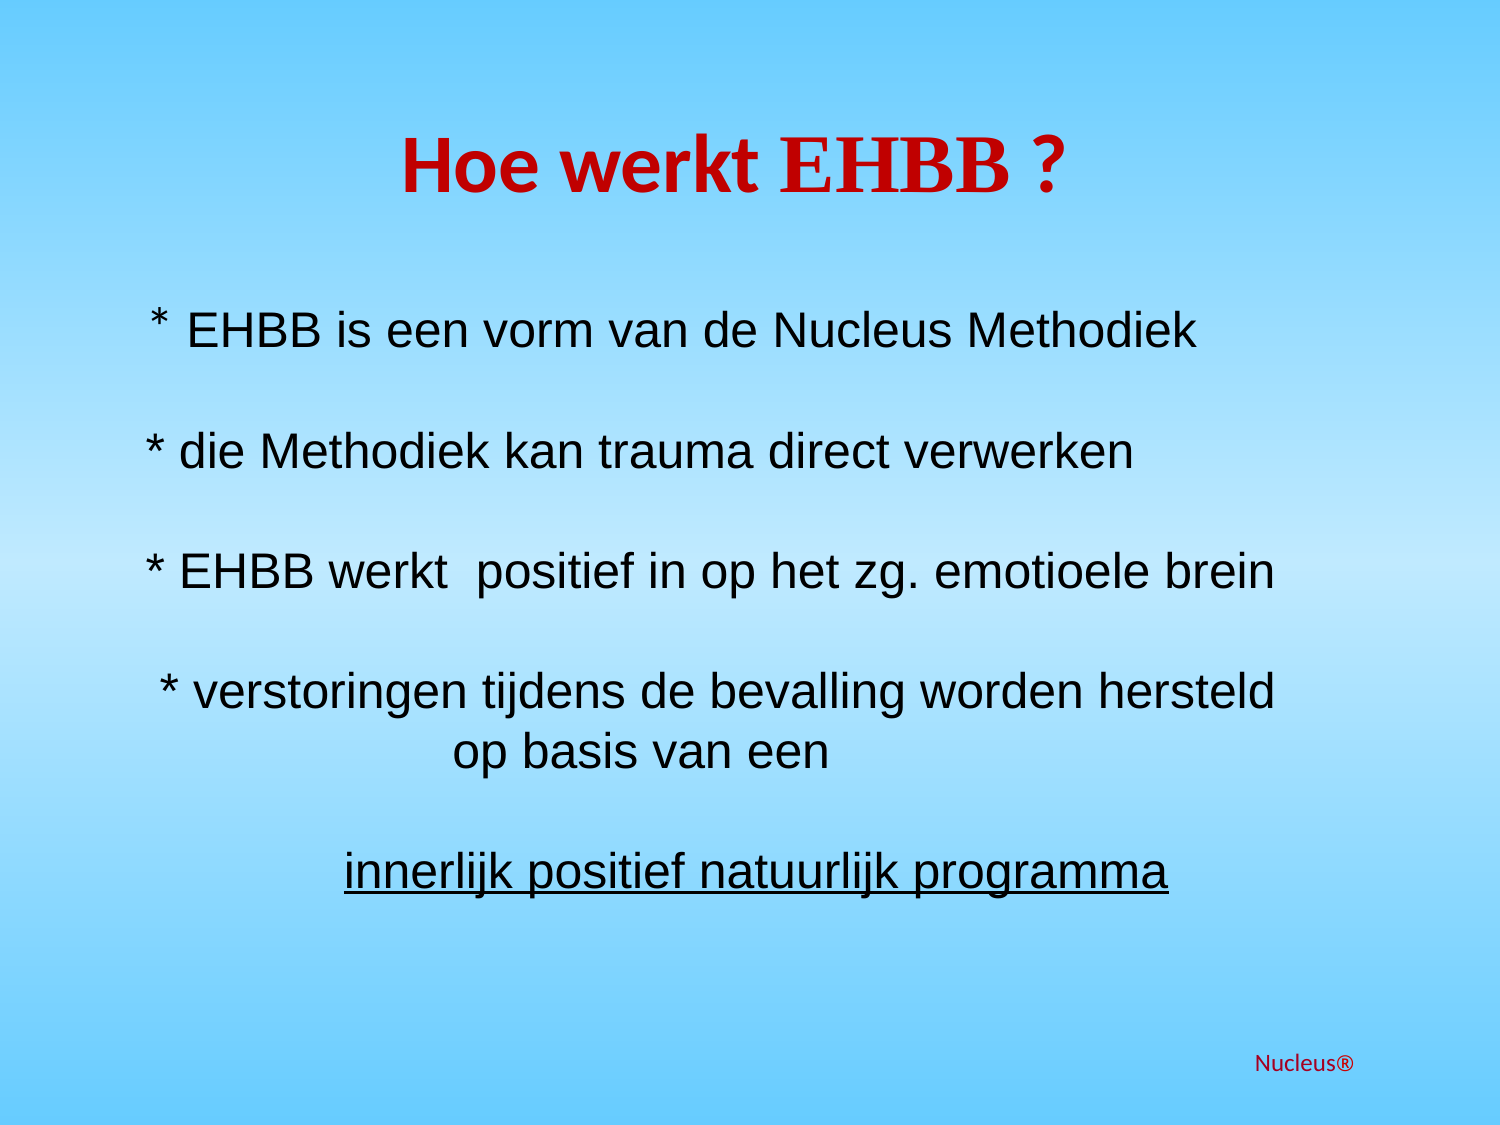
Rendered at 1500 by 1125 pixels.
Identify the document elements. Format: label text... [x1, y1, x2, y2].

title Hoe werkt EHBB ? [97, 65, 1373, 253]
text_box * EHBB is een vorm van de Nucleus Methodiek * die Methodiek kan trauma direct verwerken * EHBB werkt positief in op het zg. emotioele brein * verstoringen tijdens de bevalling worden hersteld op basis van een innerlijk positief natuurlijk programma [130, 283, 1382, 906]
text_box Nucleus® [1240, 1026, 1391, 1087]
